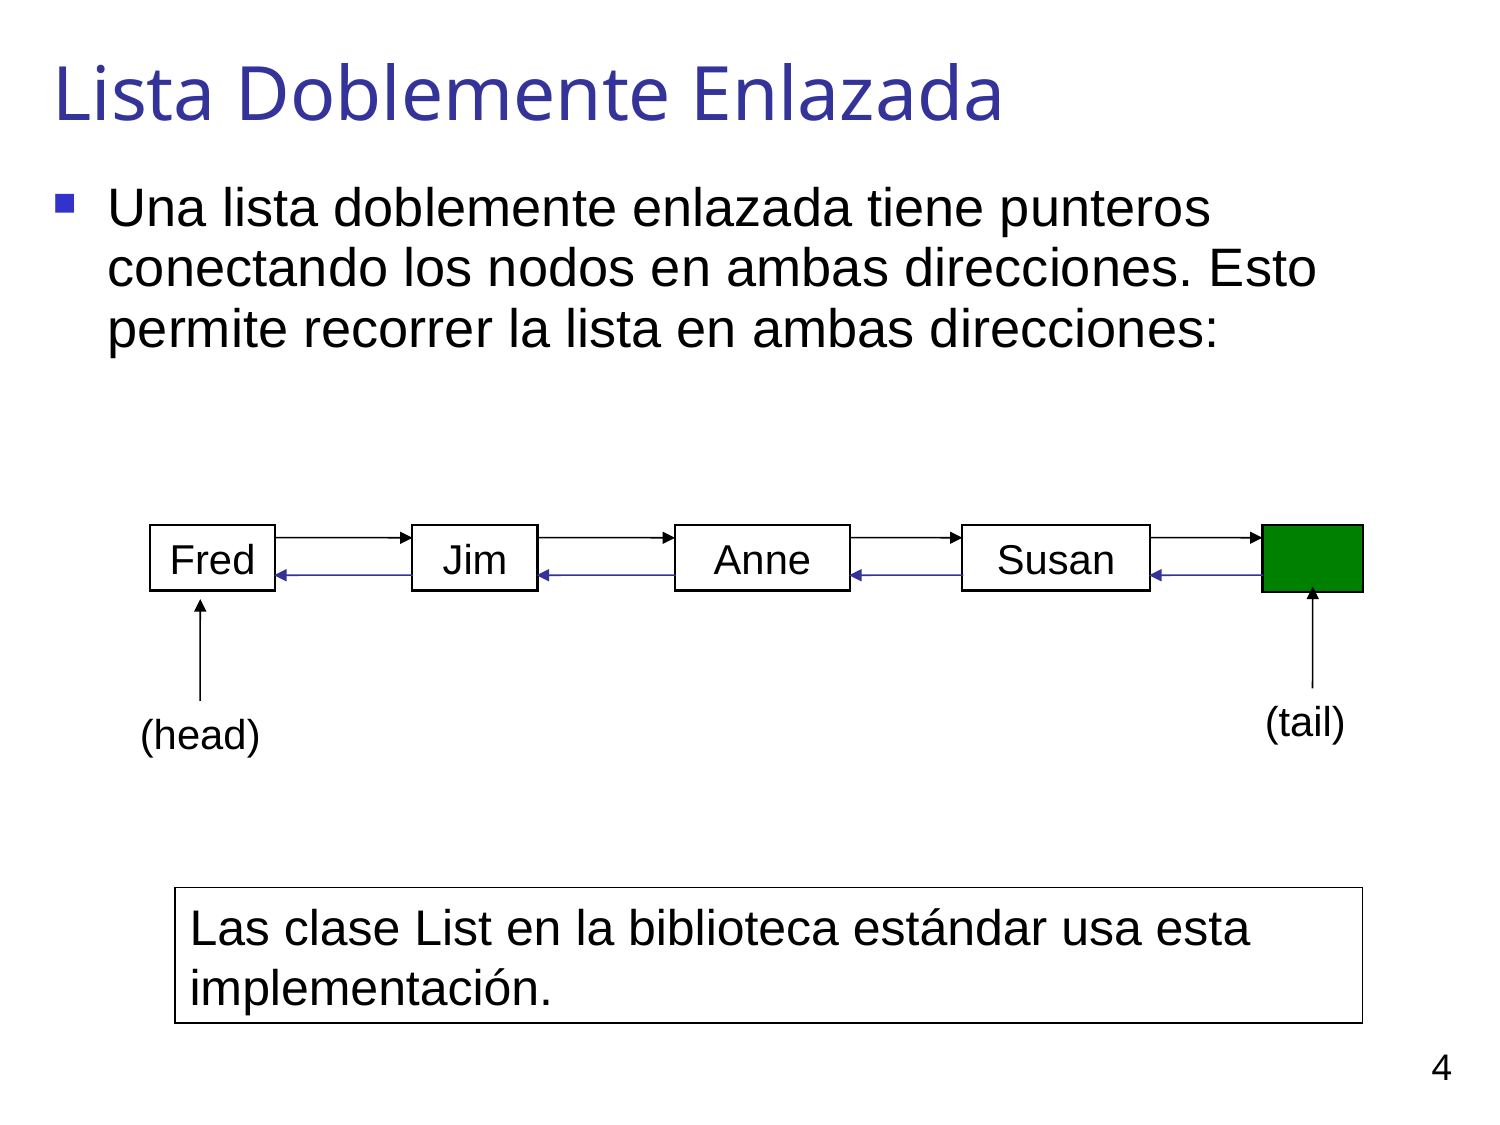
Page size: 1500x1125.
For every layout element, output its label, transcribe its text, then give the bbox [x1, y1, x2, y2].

list Una lista doblemente enlazada tiene punteros conectando los nodos en ambas direcciones. Esto permite recorrer la lista en ambas direcciones: [37, 169, 1462, 1028]
title Lista Doblemente Enlazada [37, 4, 1466, 150]
